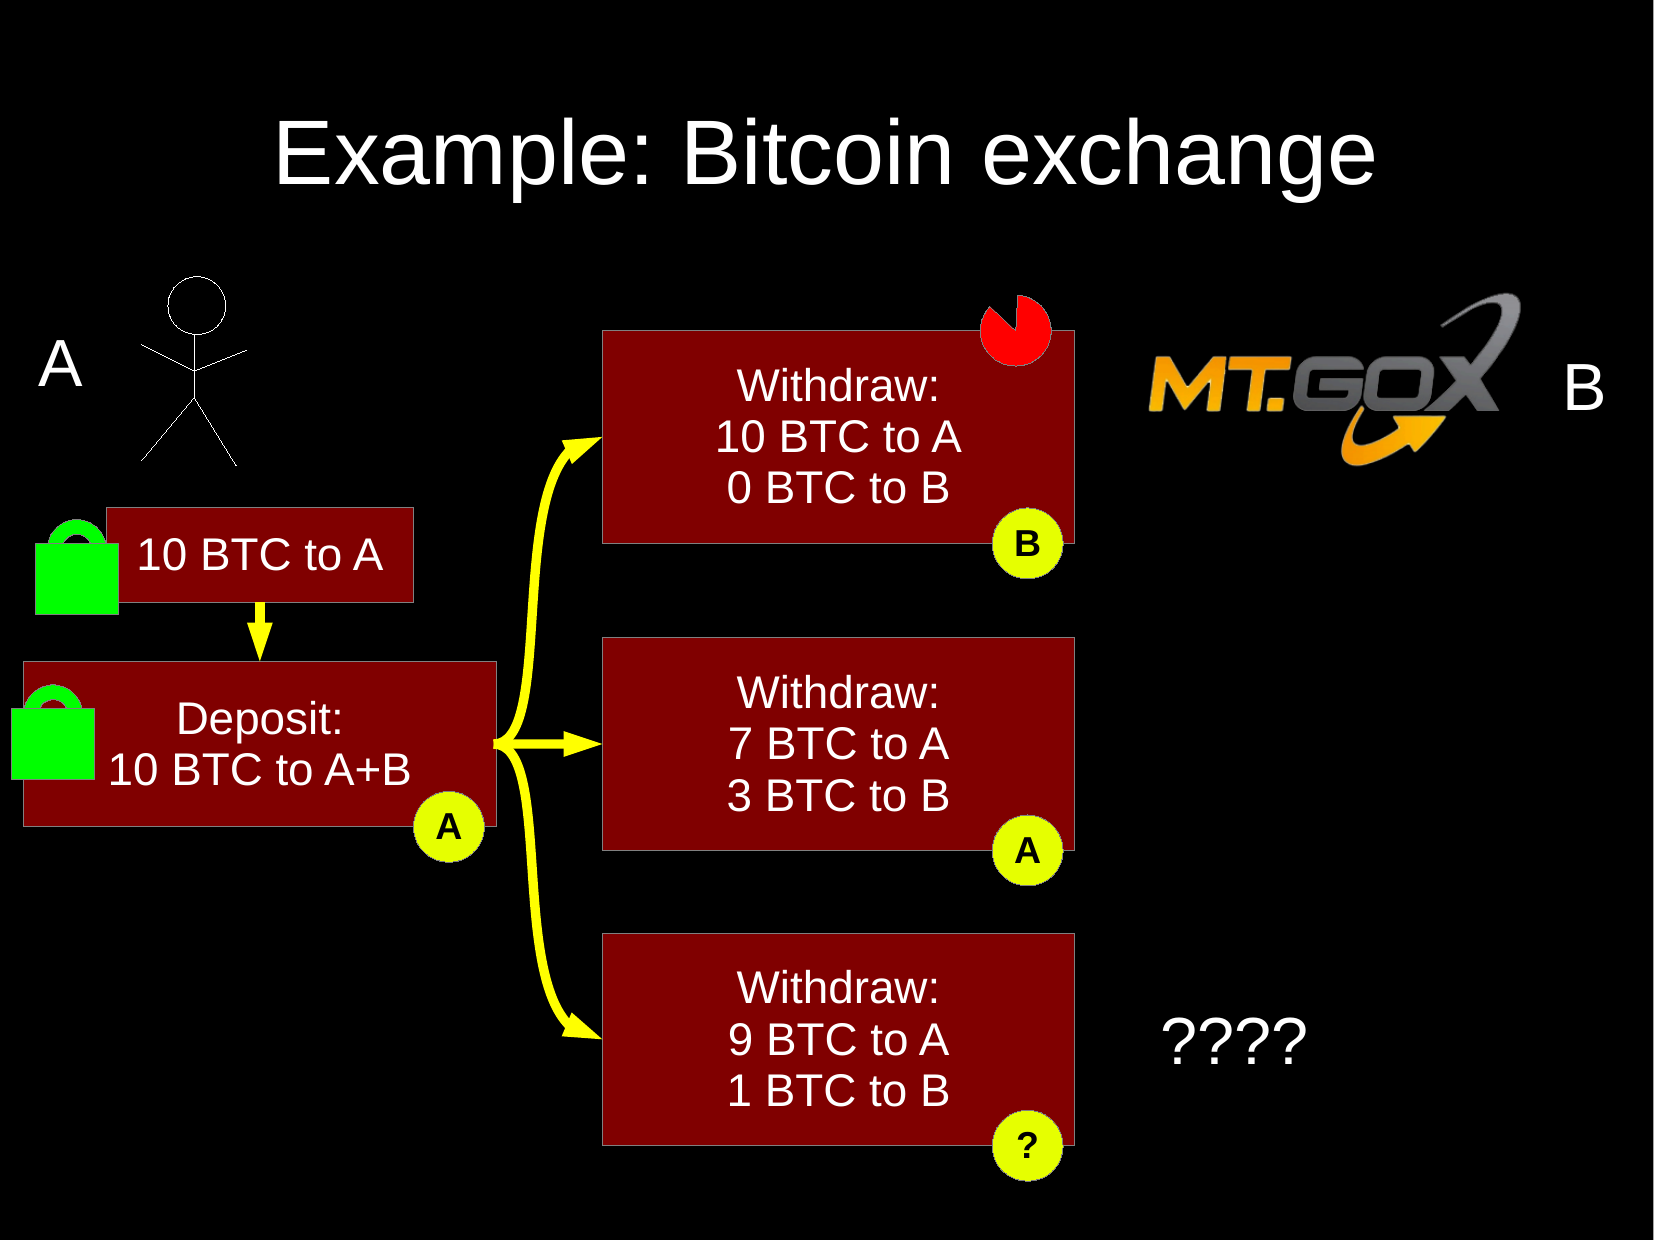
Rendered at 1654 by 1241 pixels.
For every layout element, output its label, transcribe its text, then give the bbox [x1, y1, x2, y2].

text_box ???? [1145, 997, 1325, 1087]
text_box [35, 519, 119, 615]
text_box A [992, 814, 1064, 886]
text_box A [23, 318, 98, 409]
title Example: Bitcoin exchange [82, 49, 1571, 257]
text_box 10 BTC to A [106, 507, 414, 603]
text_box B [1547, 342, 1622, 432]
picture [1145, 285, 1524, 475]
text_box Deposit: 10 BTC to A+B [23, 661, 497, 827]
text_box [980, 295, 1052, 367]
text_box [11, 684, 95, 780]
text_box Withdraw: 10 BTC to A 0 BTC to B [602, 330, 1075, 544]
text_box Withdraw: 7 BTC to A 3 BTC to B [602, 637, 1075, 851]
text_box Withdraw: 9 BTC to A 1 BTC to B [602, 933, 1075, 1146]
text_box A [413, 791, 485, 863]
text_box ? [992, 1110, 1064, 1182]
text_box B [992, 507, 1064, 579]
